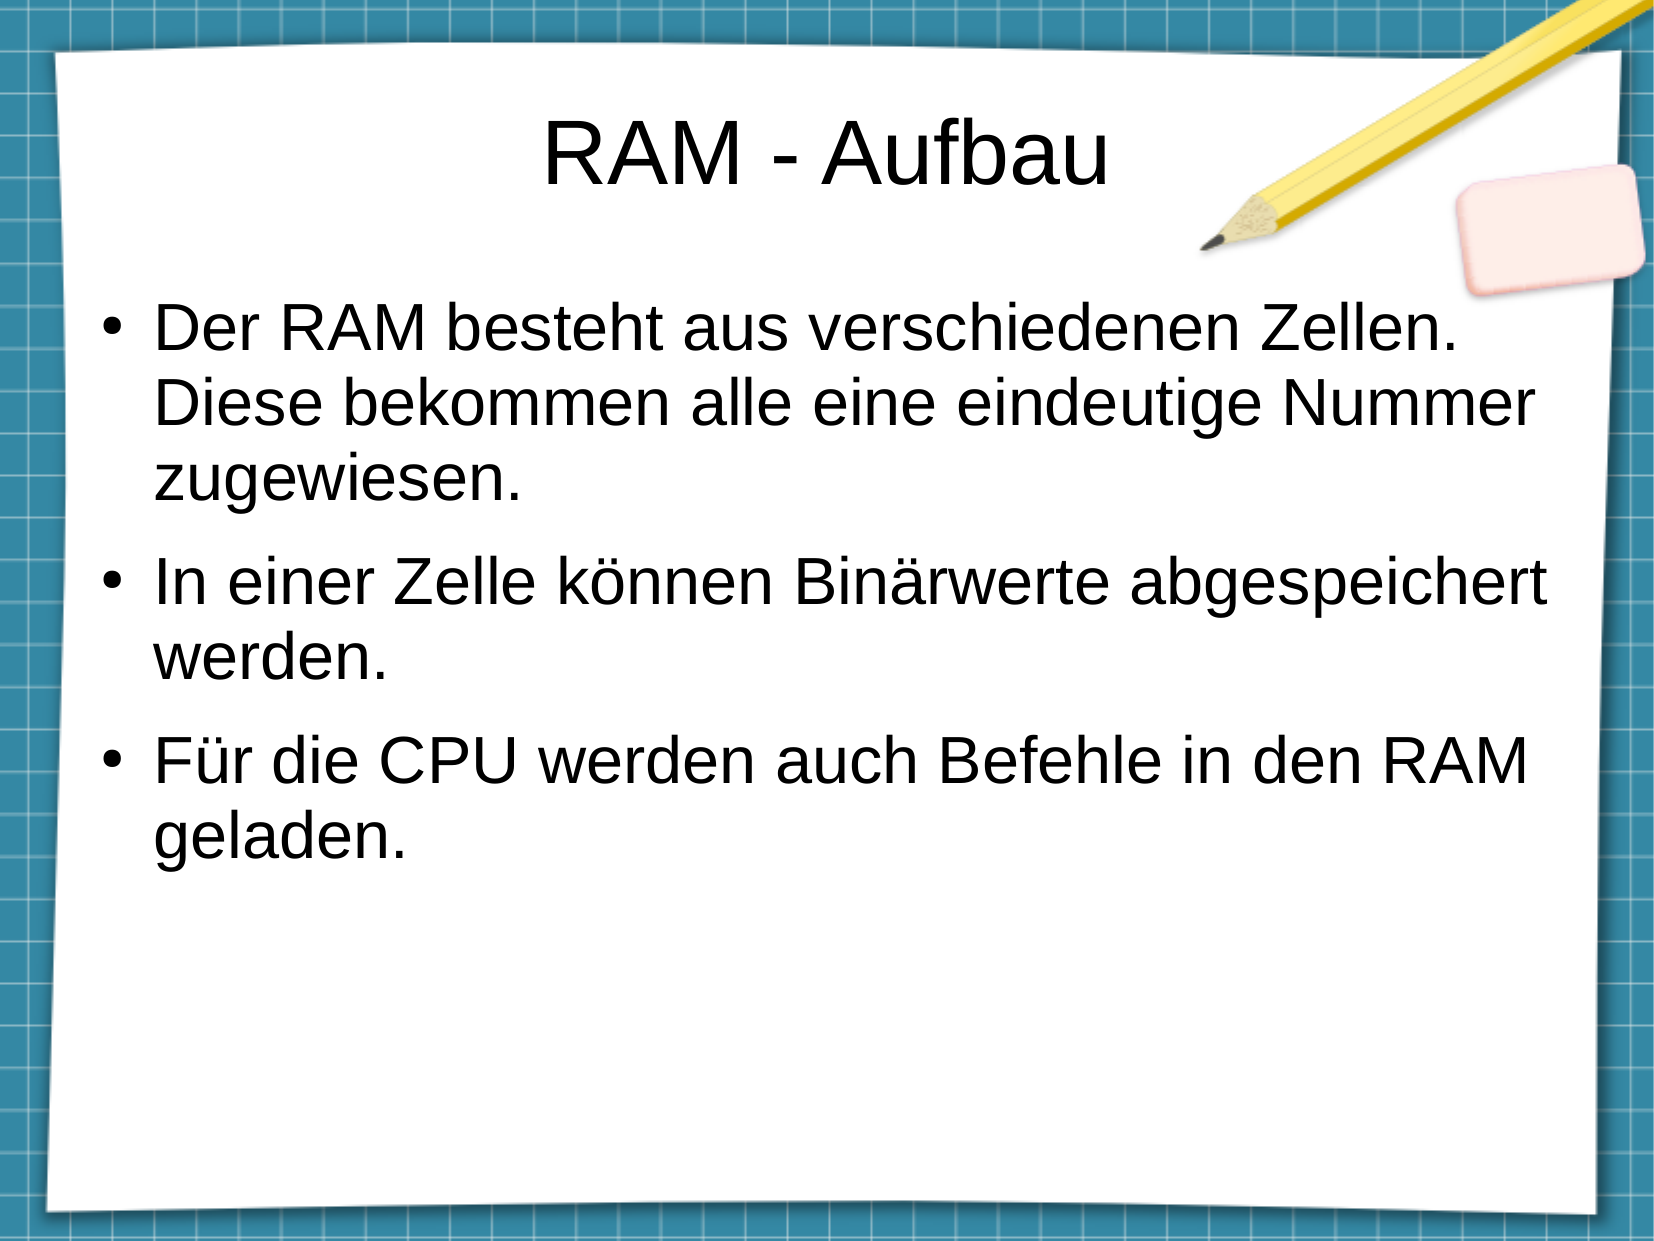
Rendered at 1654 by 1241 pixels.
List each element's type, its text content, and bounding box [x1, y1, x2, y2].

title RAM - Aufbau [82, 49, 1571, 257]
list Der RAM besteht aus verschiedenen Zellen. Diese bekommen alle eine eindeutige Nummer zugewiesen. In einer Zelle können Binärwerte abgespeichert werden. Für die CPU werden auch Befehle in den RAM geladen. [82, 290, 1571, 1010]
picture [0, 0, 1654, 1241]
